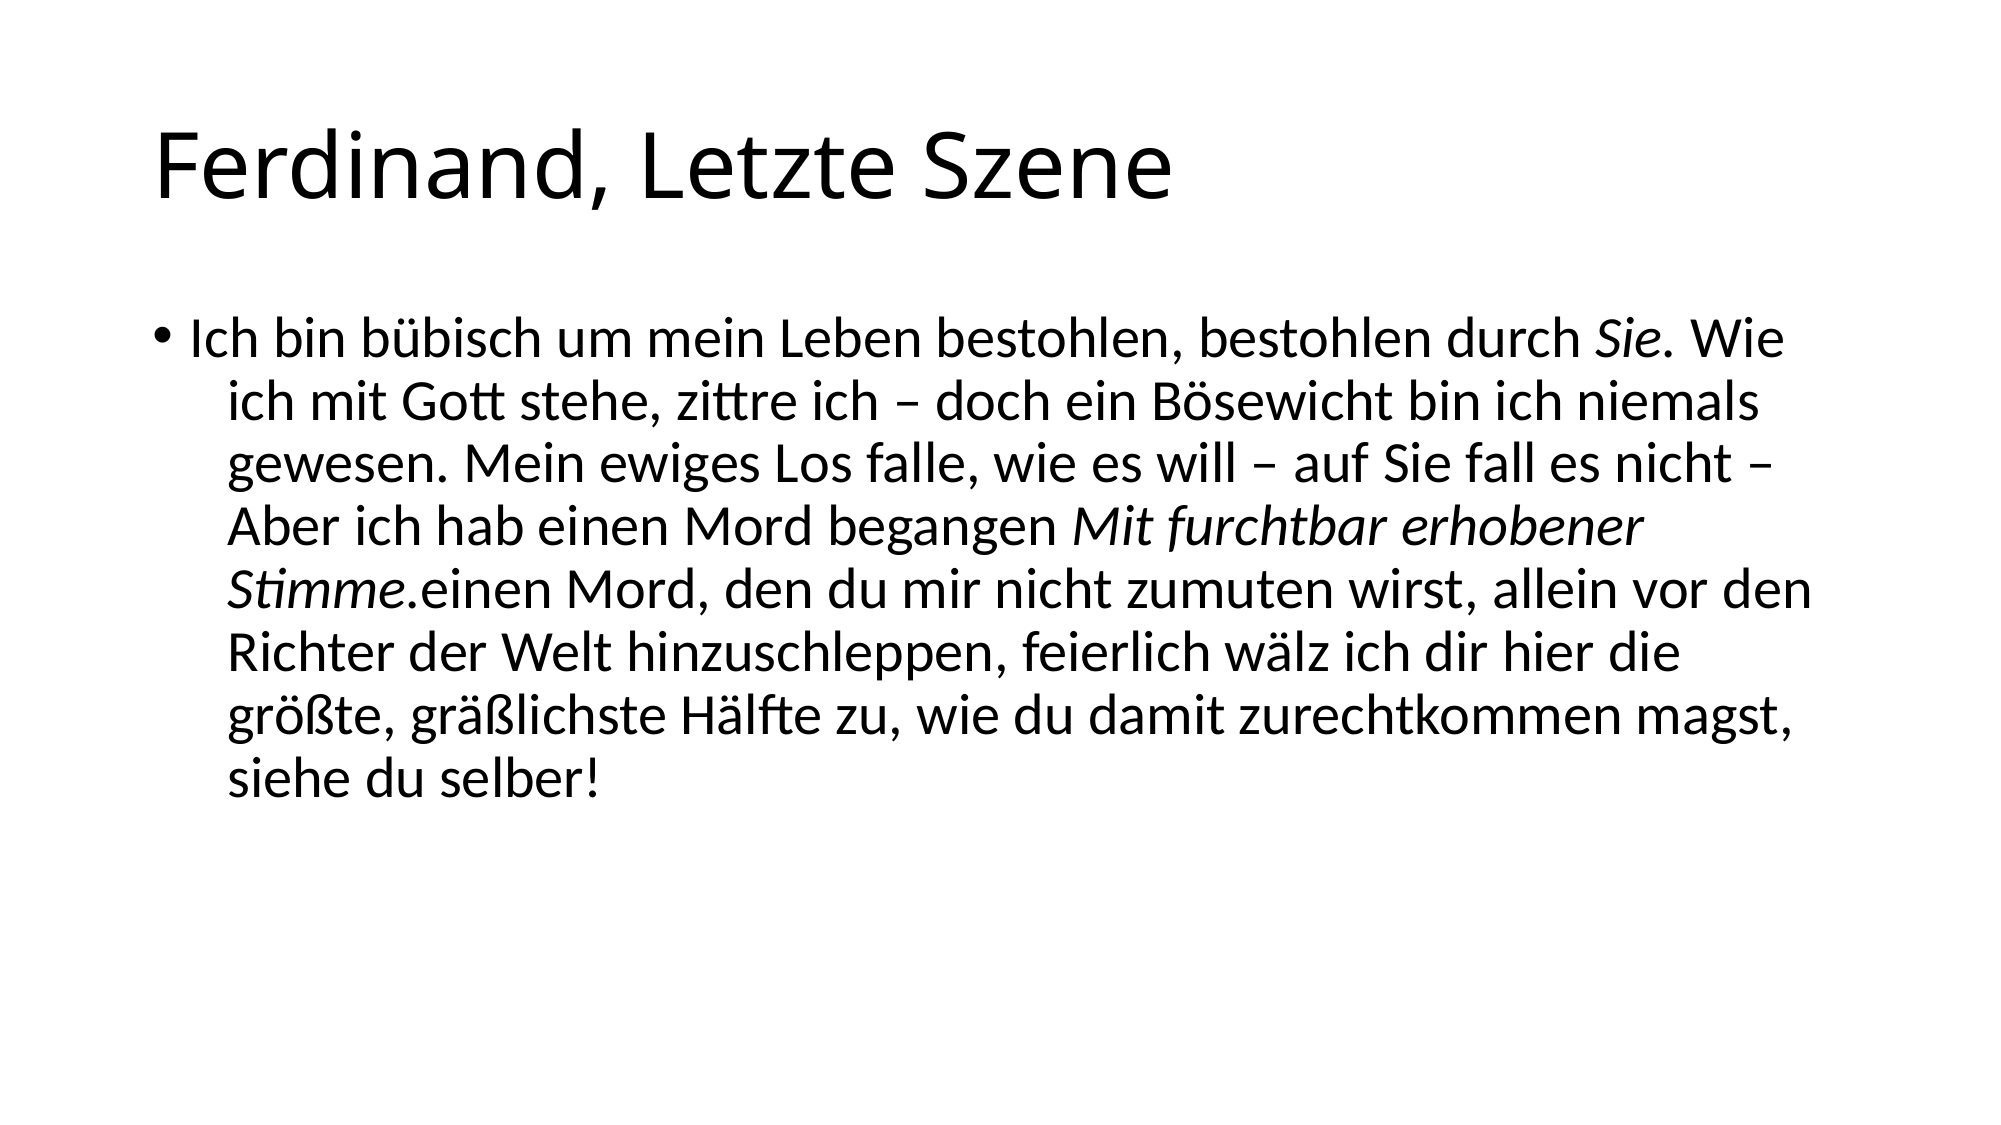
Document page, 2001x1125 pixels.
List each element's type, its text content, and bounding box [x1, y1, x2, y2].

list Ich bin bübisch um mein Leben bestohlen, bestohlen durch Sie. Wie ich mit Gott stehe, zittre ich – doch ein Bösewicht bin ich niemals gewesen. Mein ewiges Los falle, wie es will – auf Sie fall es nicht – Aber ich hab einen Mord begangen Mit furchtbar erhobener Stimme.einen Mord, den du mir nicht zumuten wirst, allein vor den Richter der Welt hinzuschleppen, feierlich wälz ich dir hier die größte, gräßlichste Hälfte zu, wie du damit zurechtkommen magst, siehe du selber! [137, 299, 1863, 1014]
title Ferdinand, Letzte Szene [137, 59, 1863, 278]
